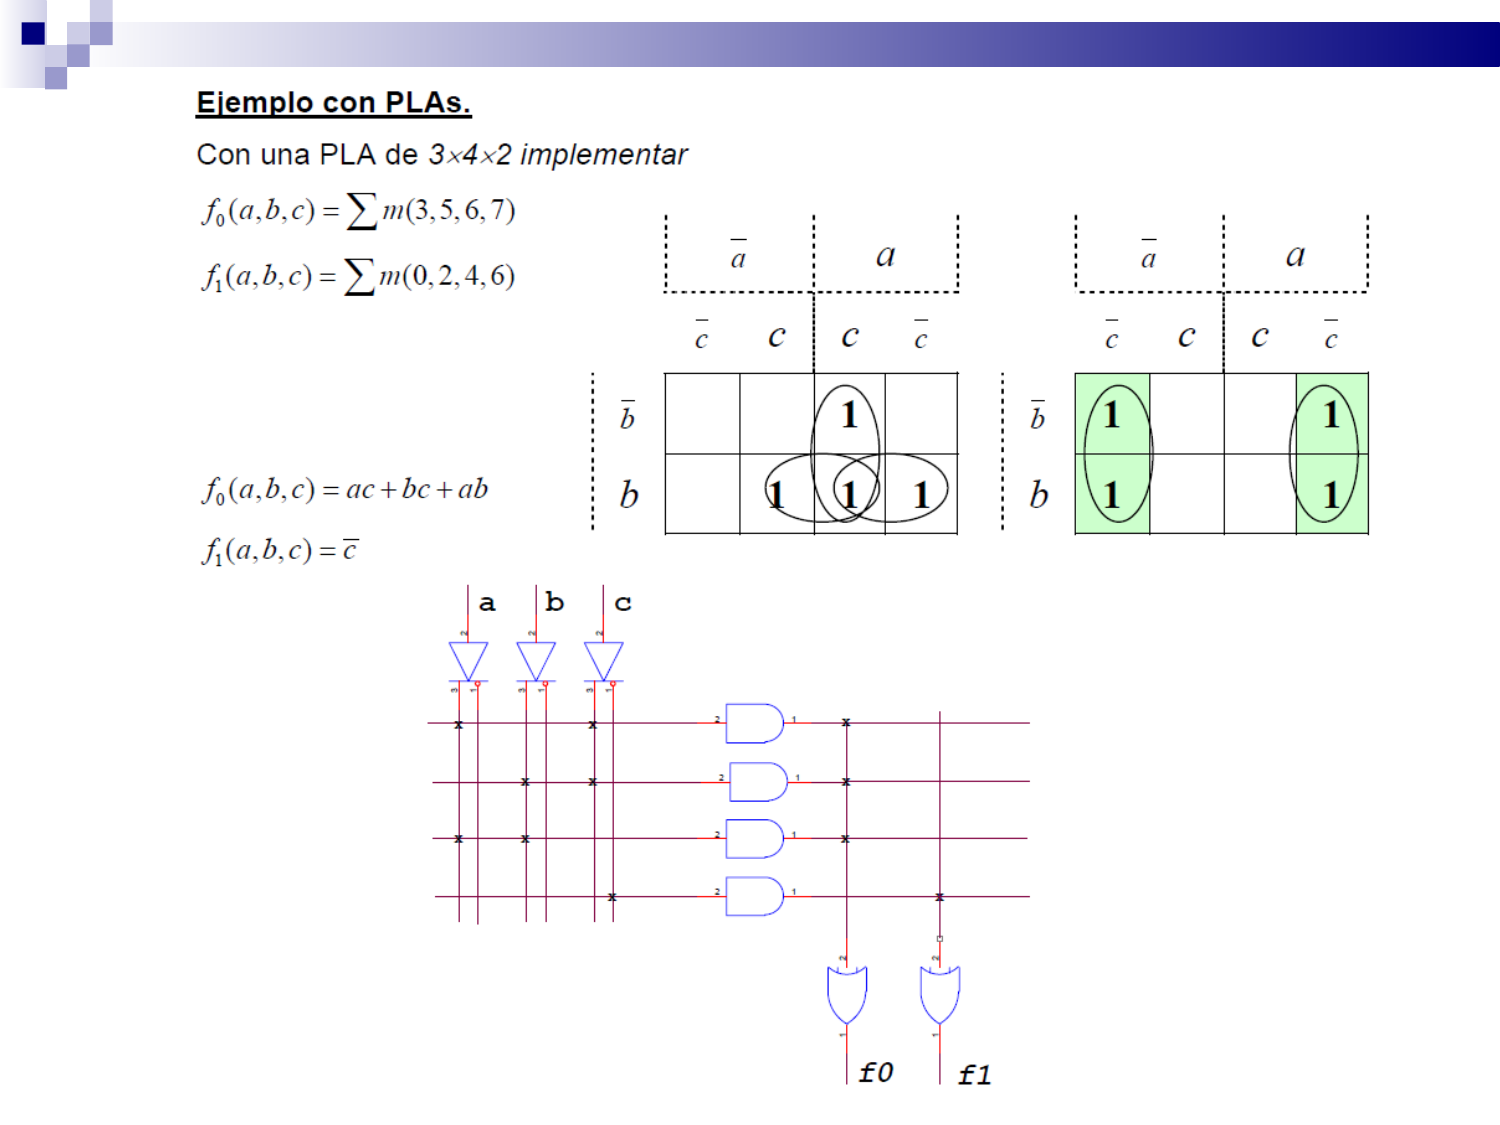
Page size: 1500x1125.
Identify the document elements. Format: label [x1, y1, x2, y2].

picture [183, 84, 1388, 1096]
